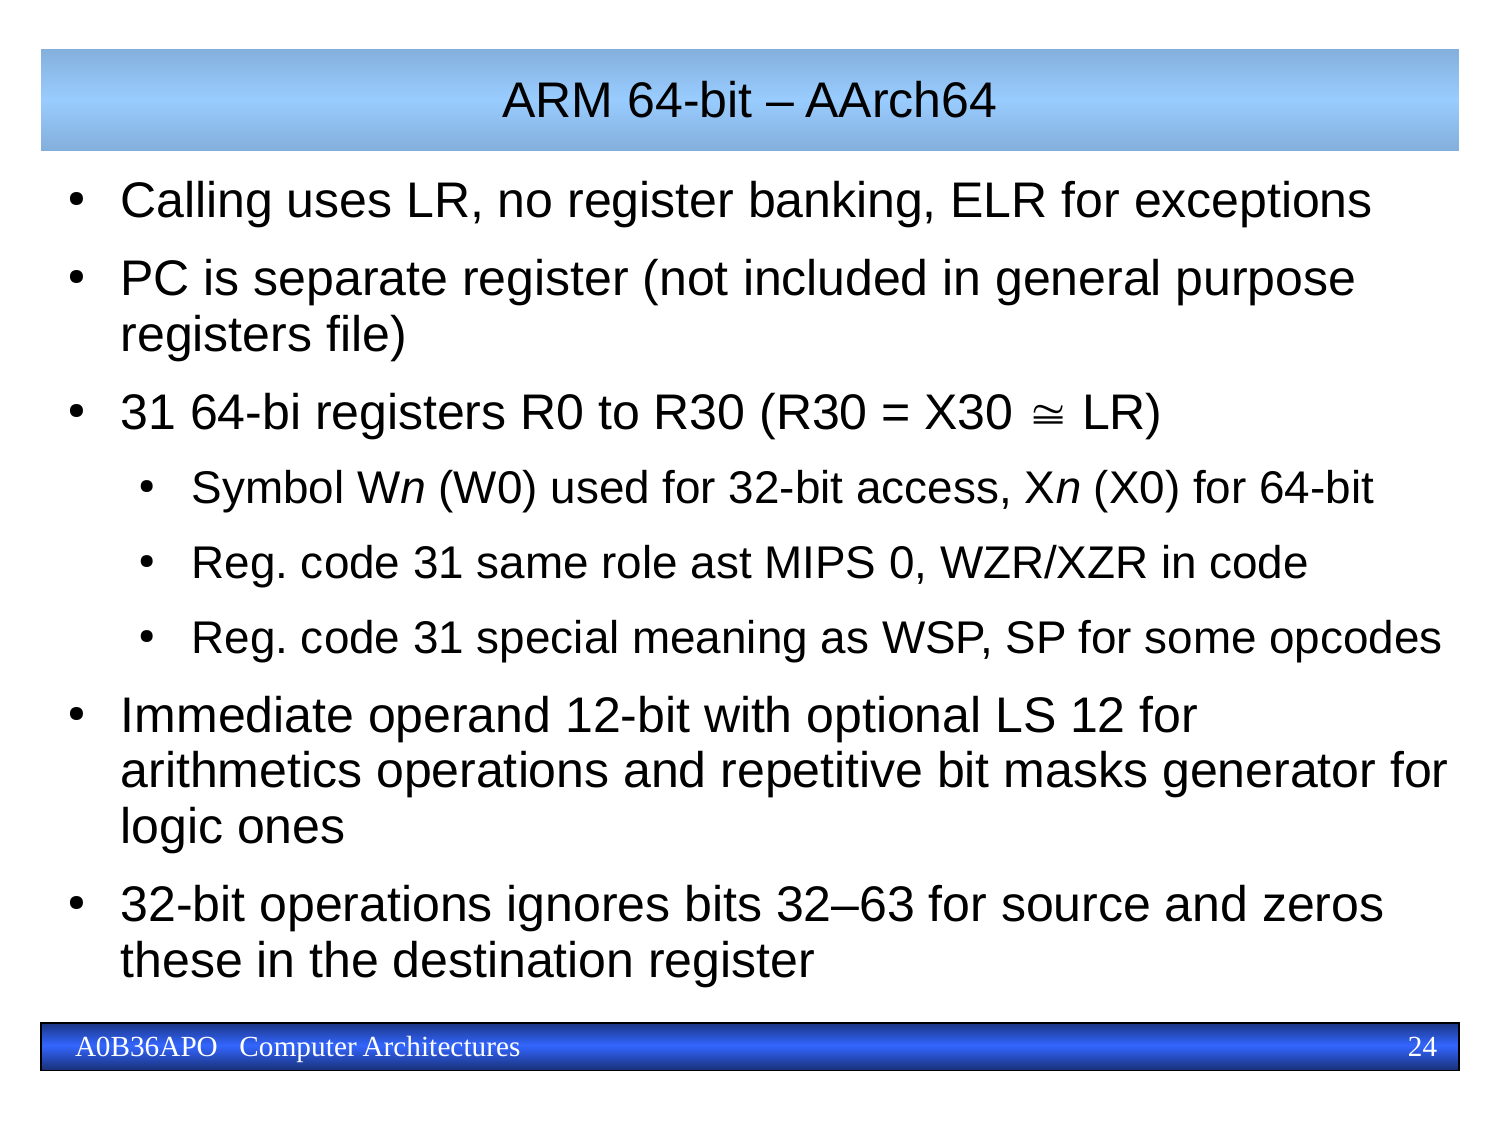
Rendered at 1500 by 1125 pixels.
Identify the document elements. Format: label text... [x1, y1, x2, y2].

list Calling uses LR, no register banking, ELR for exceptions PC is separate register (not included in general purpose registers file) 31 64-bi registers R0 to R30 (R30 = X30 ≅ LR) Symbol Wn (W0) used for 32-bit access, Xn (X0) for 64-bit Reg. code 31 same role ast MIPS 0, WZR/XZR in code Reg. code 31 special meaning as WSP, SP for some opcodes Immediate operand 12-bit with optional LS 12 for arithmetics operations and repetitive bit masks generator for logic ones 32-bit operations ignores bits 32–63 for source and zeros these in the destination register [50, 172, 1450, 1000]
title ARM 64-bit – AArch64 [41, 49, 1459, 151]
